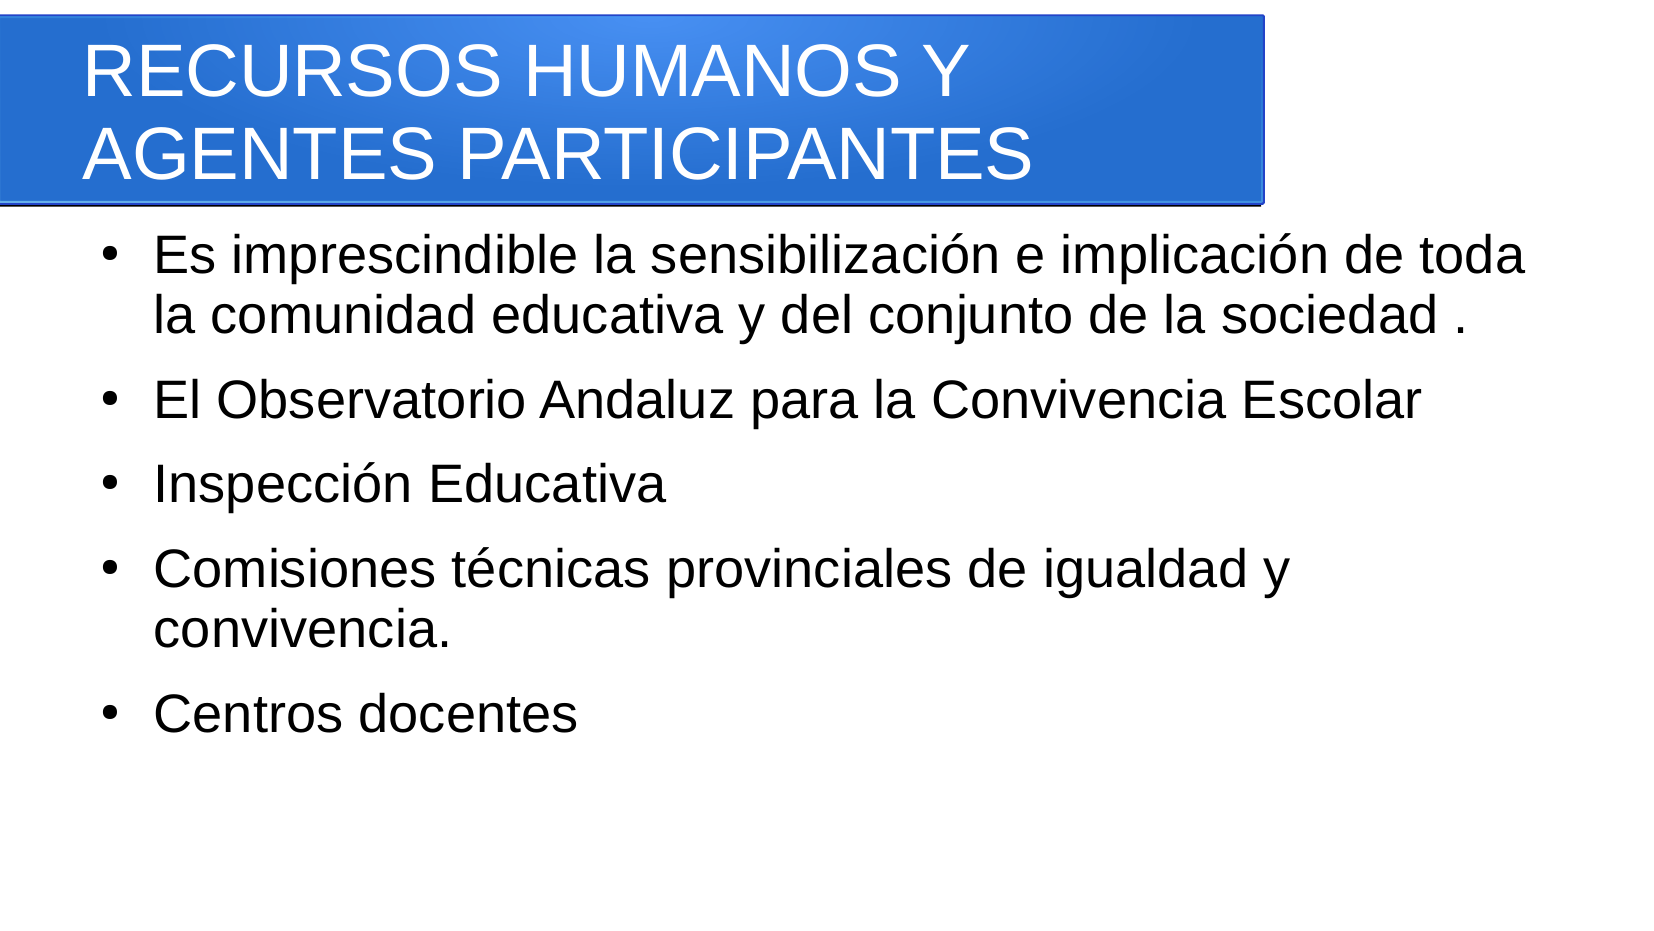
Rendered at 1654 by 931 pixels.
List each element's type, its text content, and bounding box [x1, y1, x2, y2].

title RECURSOS HUMANOS Y AGENTES PARTICIPANTES [82, 29, 1235, 196]
list Es imprescindible la sensibilización e implicación de toda la comunidad educativa y del conjunto de la sociedad . El Observatorio Andaluz para la Convivencia Escolar Inspección Educativa Comisiones técnicas provinciales de igualdad y convivencia. Centros docentes [82, 224, 1571, 764]
